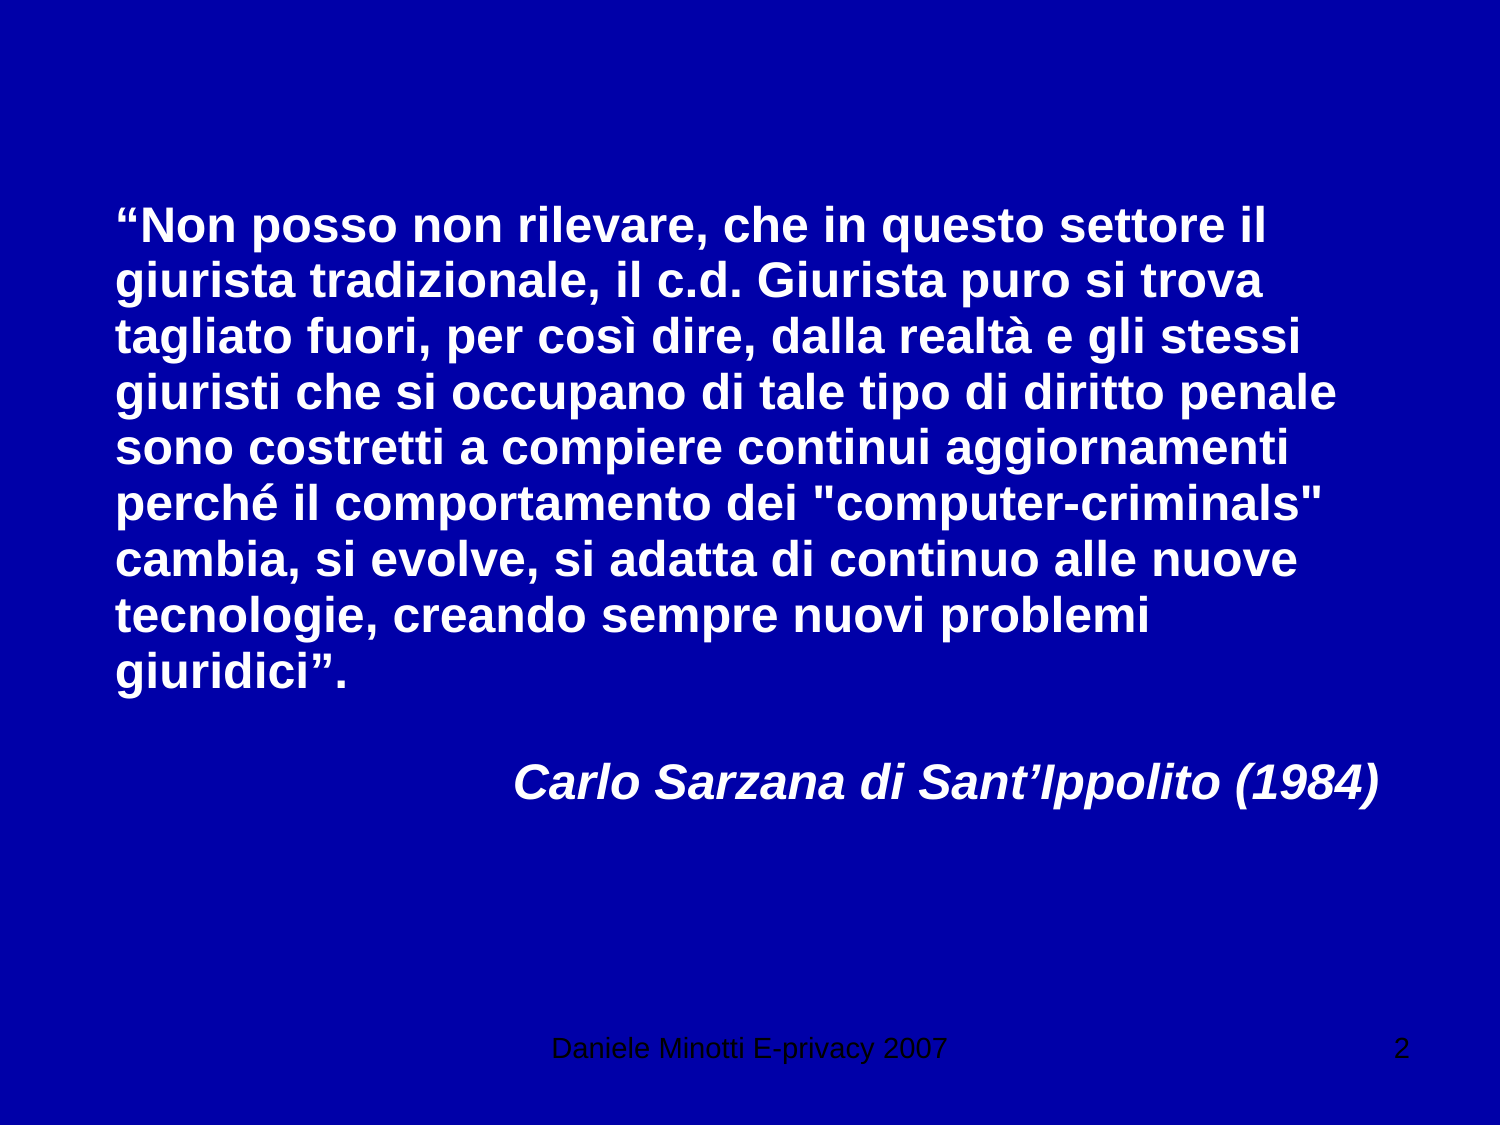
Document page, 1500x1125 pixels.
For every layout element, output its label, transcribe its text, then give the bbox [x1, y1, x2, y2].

title “Non posso non rilevare, che in questo settore il giurista tradizionale, il c.d. Giurista puro si trova tagliato fuori, per così dire, dalla realtà e gli stessi giuristi che si occupano di tale tipo di diritto penale sono costretti a compiere continui aggiornamenti perché il comportamento dei "computer-criminals" cambia, si evolve, si adatta di continuo alle nuove tecnologie, creando sempre nuovi problemi giuridici”. Carlo Sarzana di Sant’Ippolito (1984) [100, 137, 1400, 870]
